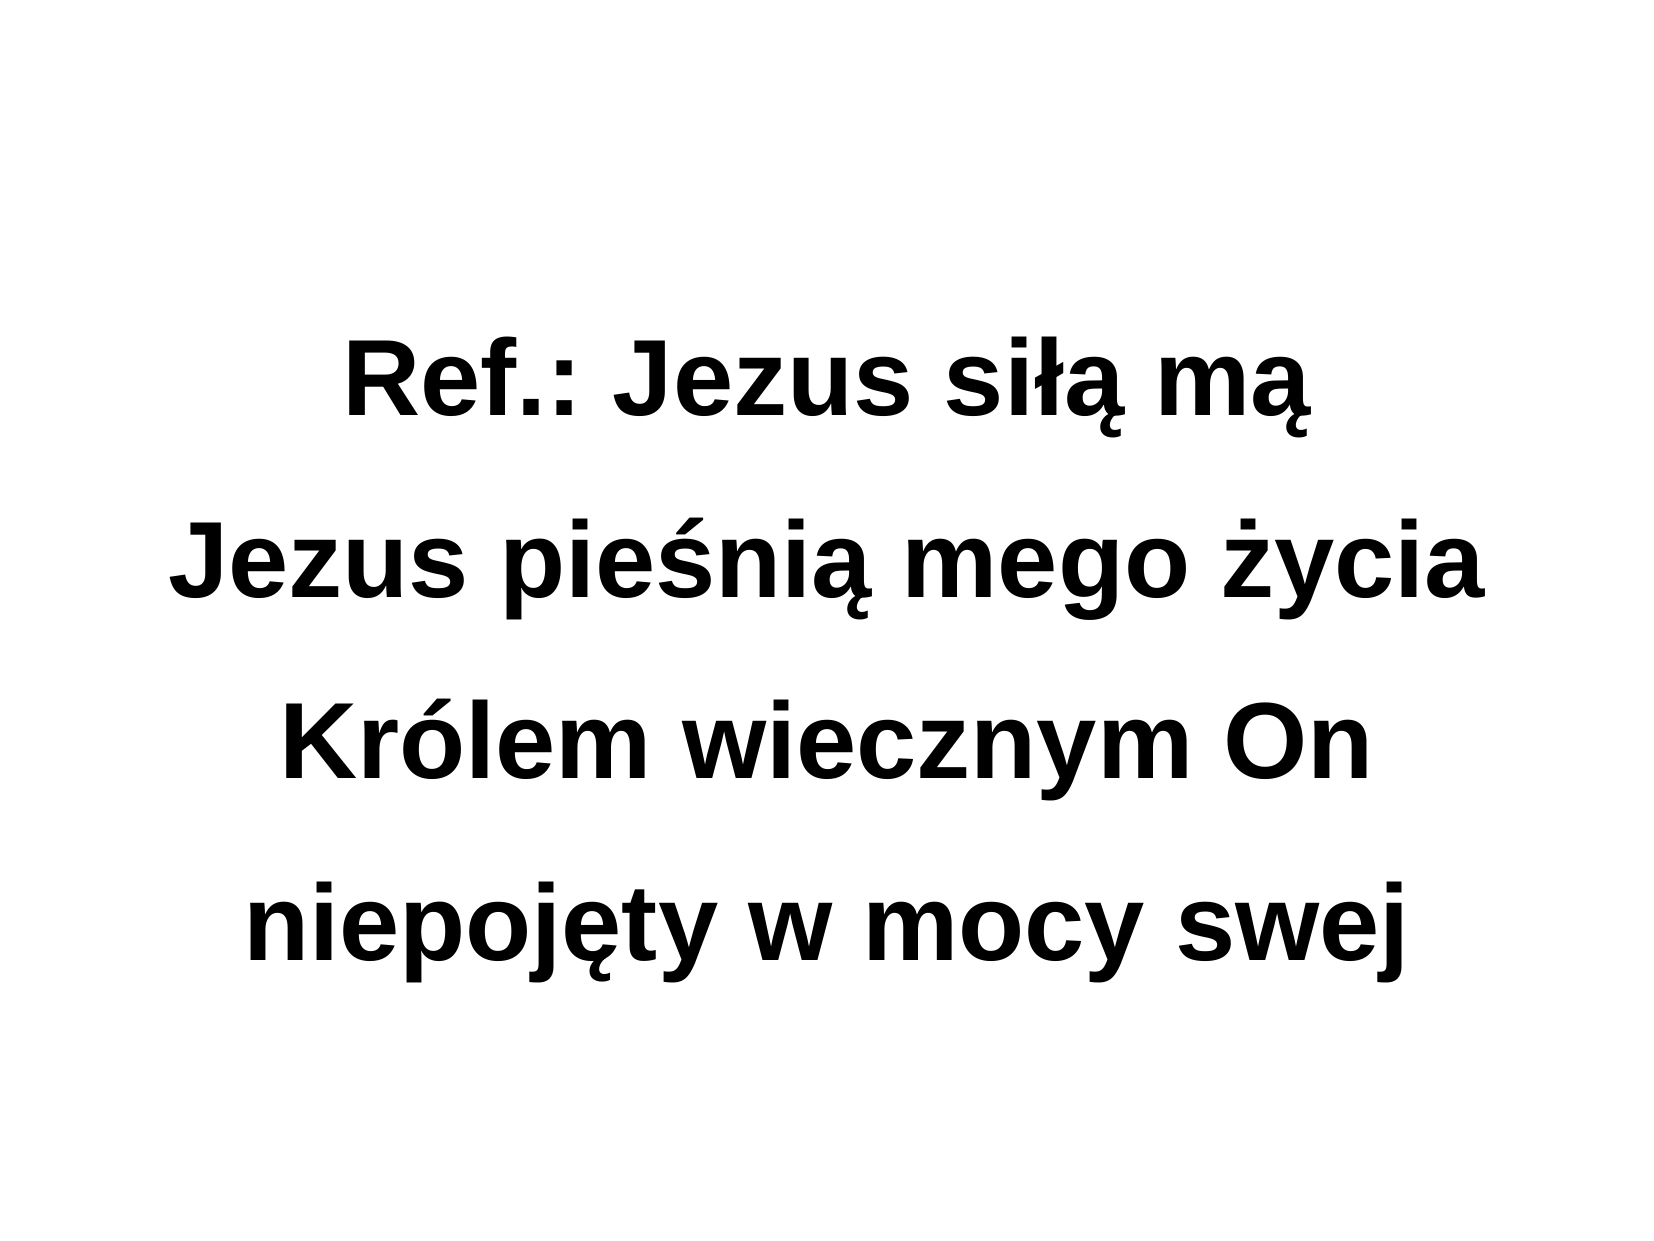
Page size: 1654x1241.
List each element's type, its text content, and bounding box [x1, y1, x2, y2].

subtitle Ref.: Jezus siłą mą Jezus pieśnią mego życia Królem wiecznym On niepojęty w mocy swej [0, 0, 1654, 1241]
